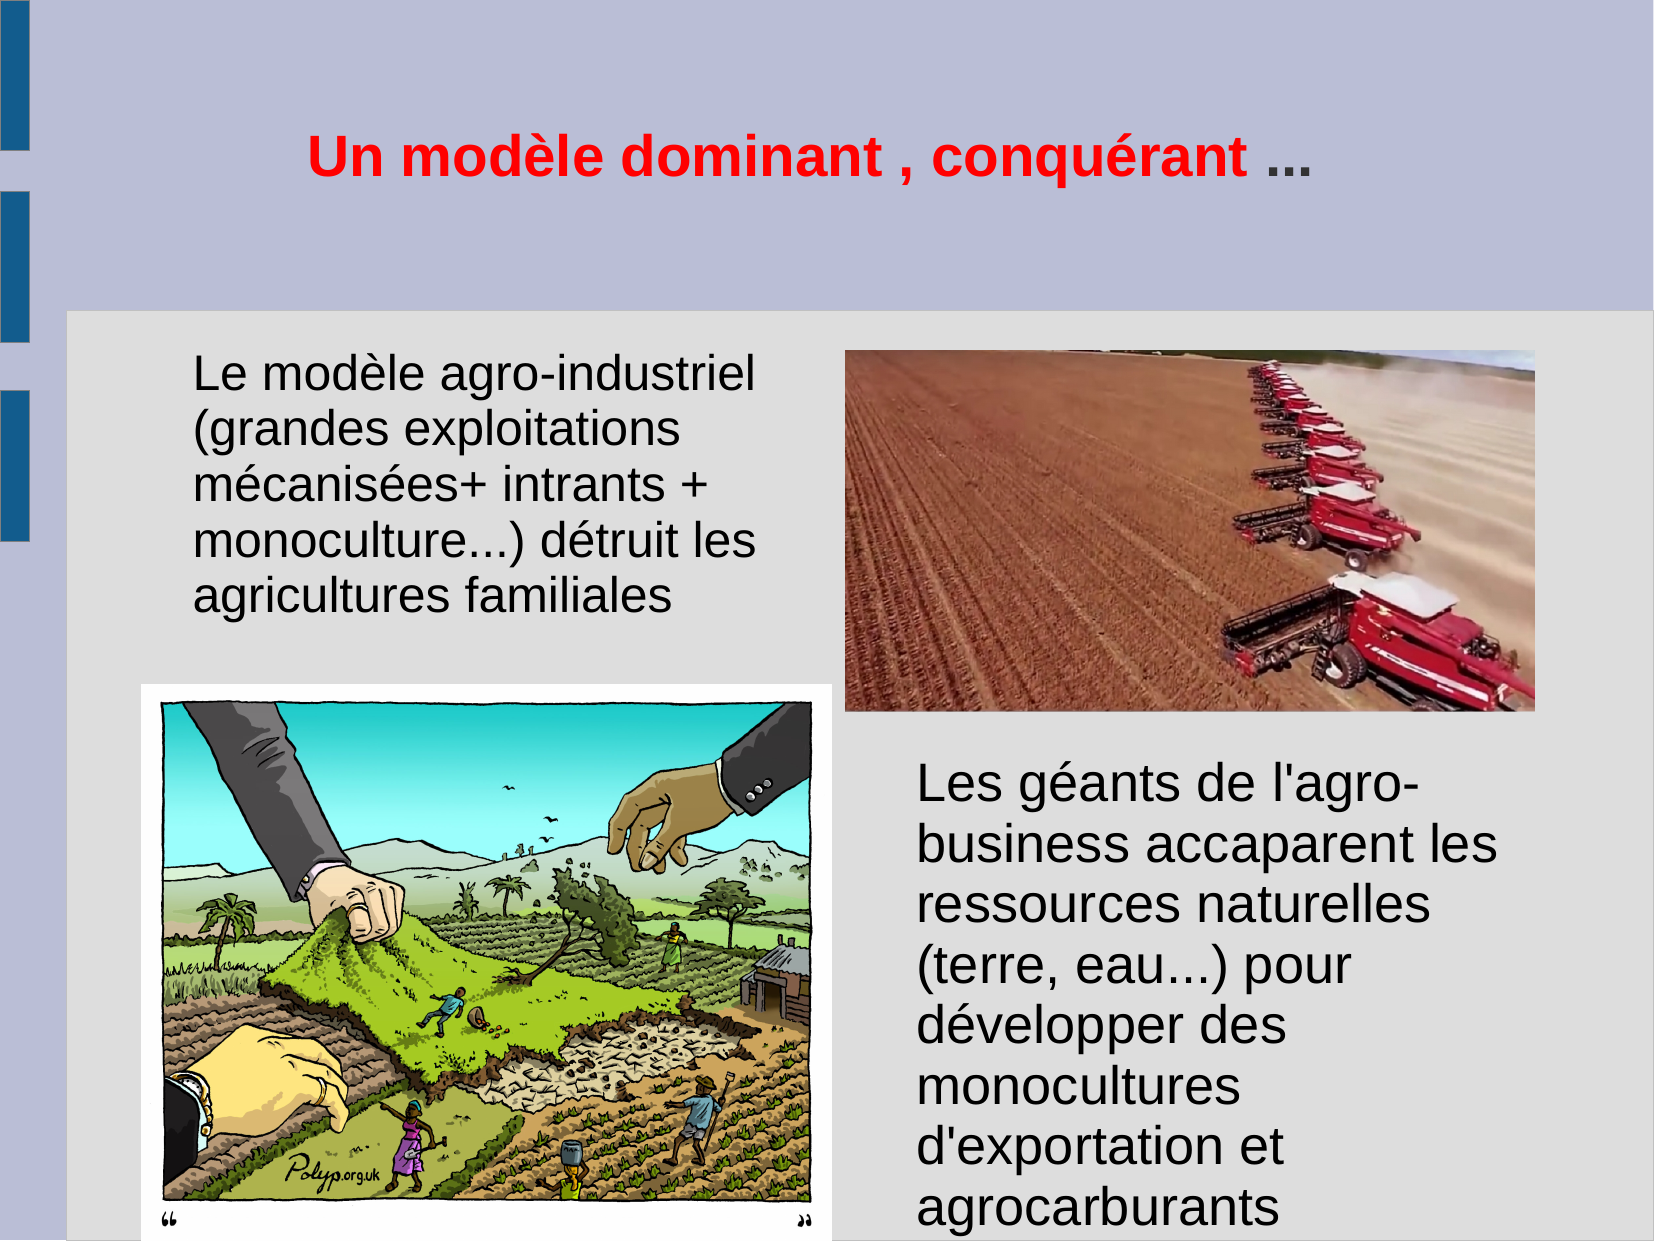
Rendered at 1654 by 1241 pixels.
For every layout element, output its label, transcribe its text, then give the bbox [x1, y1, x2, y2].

title Un modèle dominant , conquérant ... [82, 76, 1571, 237]
picture [845, 350, 1535, 712]
list Les géants de l'agro-business accaparent les ressources naturelles (terre, eau...) pour développer des monocultures d'exportation et agrocarburants [845, 752, 1535, 1238]
picture [141, 684, 832, 1241]
list Le modèle agro-industriel (grandes exploitations mécanisées+ intrants + monoculture...) détruit les agricultures familiales [121, 344, 811, 718]
